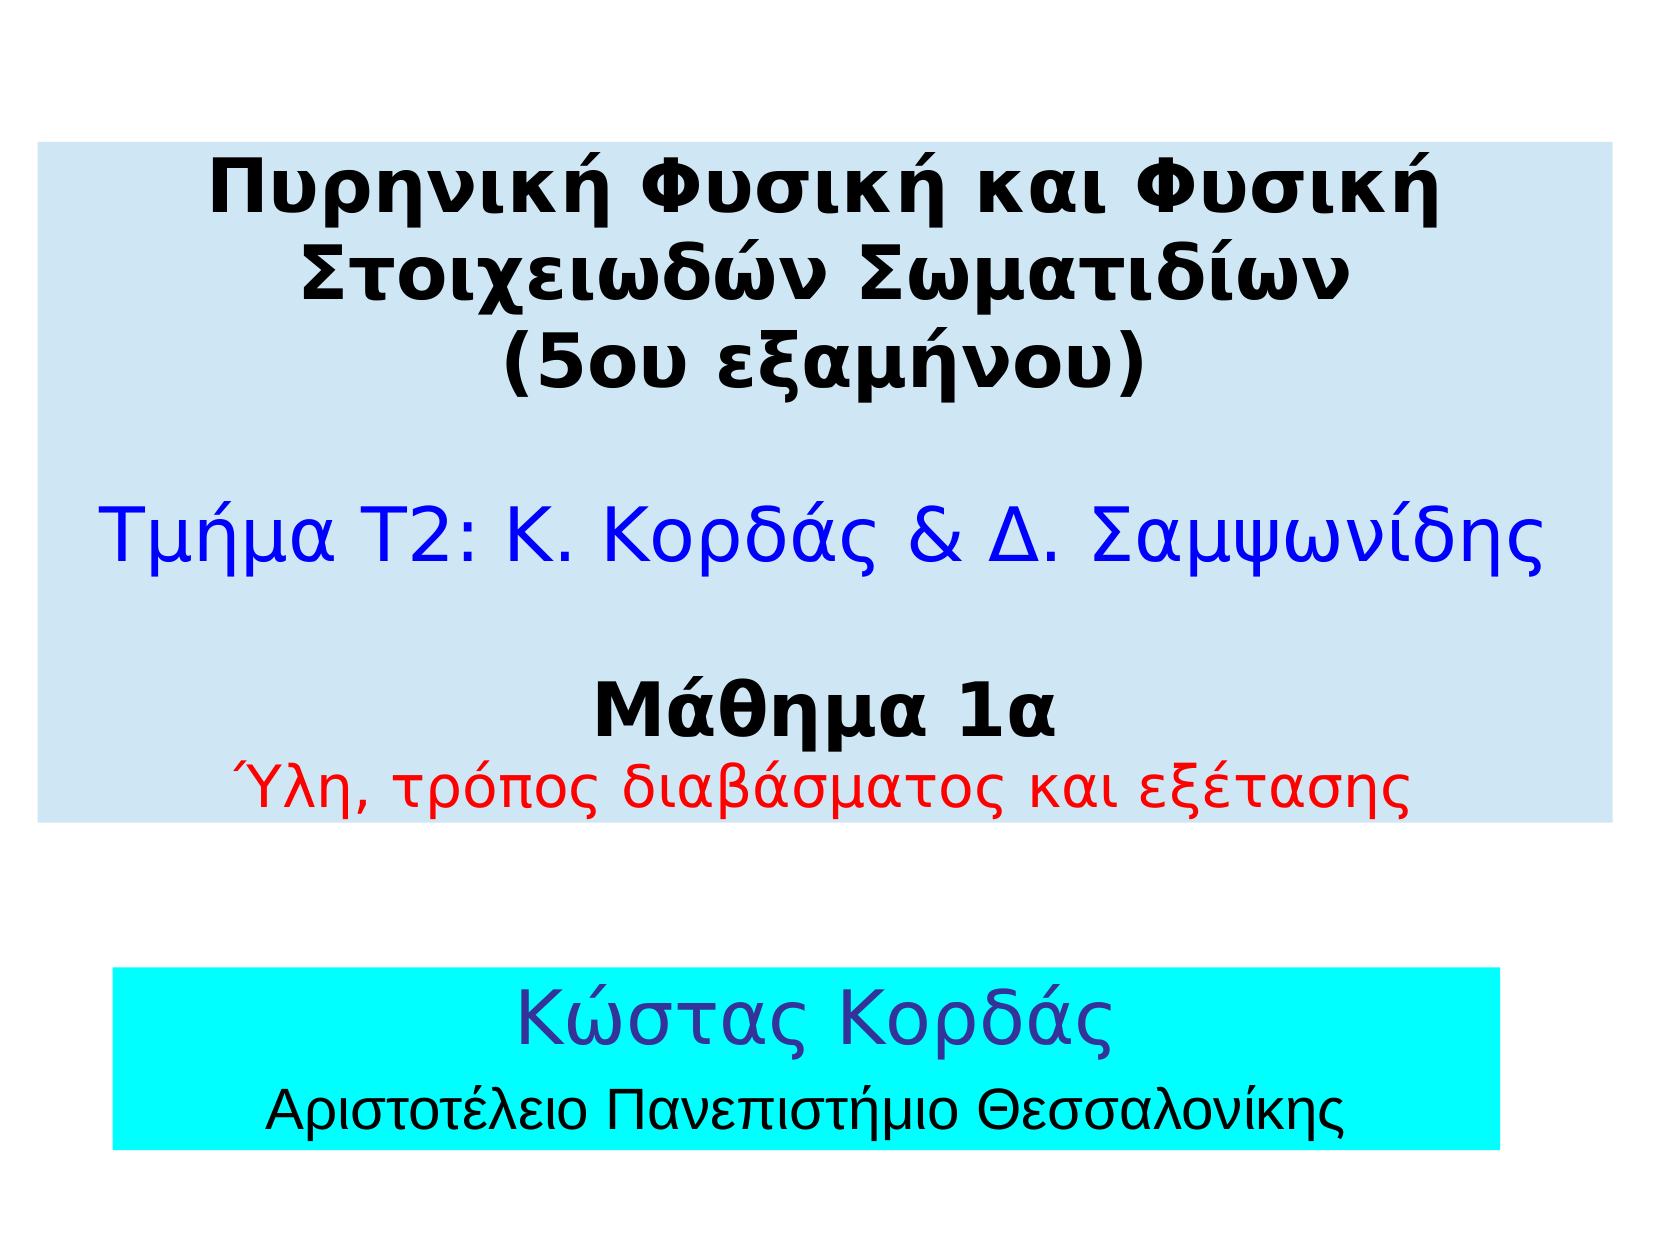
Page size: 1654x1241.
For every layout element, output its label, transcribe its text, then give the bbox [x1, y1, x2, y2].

title Πυρηνική Φυσική και Φυσική Στοιχειωδών Σωματιδίων (5ου εξαμήνου) Τμήμα T2: Κ. Κορδάς & Δ. Σαμψωνίδης Μάθημα 1α Ύλη, τρόπος διαβάσματος και εξέτασης [37, 141, 1613, 823]
text_box Κώστας Κορδάς Αριστοτέλειο Πανεπιστήμιο Θεσσαλονίκης [112, 967, 1501, 1151]
